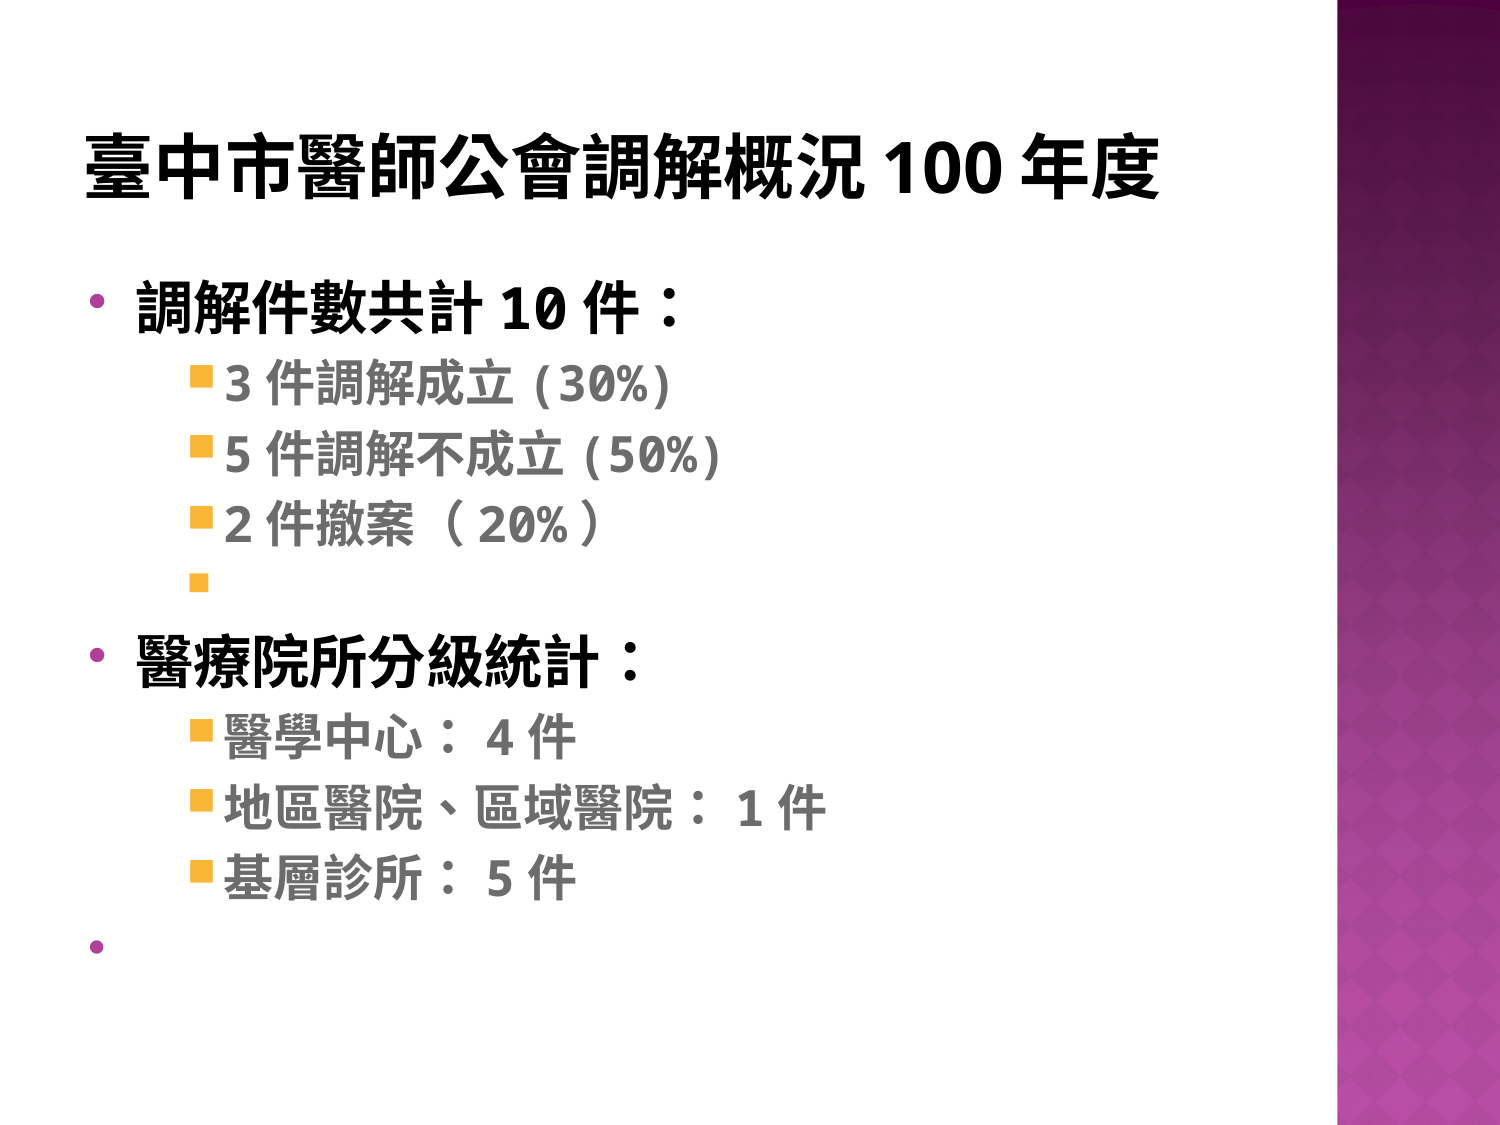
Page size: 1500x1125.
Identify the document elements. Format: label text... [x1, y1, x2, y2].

list 調解件數共計10件： 3件調解成立(30%) 5件調解不成立(50%) 2件撤案（20%） 醫療院所分級統計： 醫學中心：4件 地區醫院、區域醫院：1件 基層診所：5件 [75, 264, 1263, 1060]
title 臺中市醫師公會調解概況100年度 [75, 52, 1263, 209]
